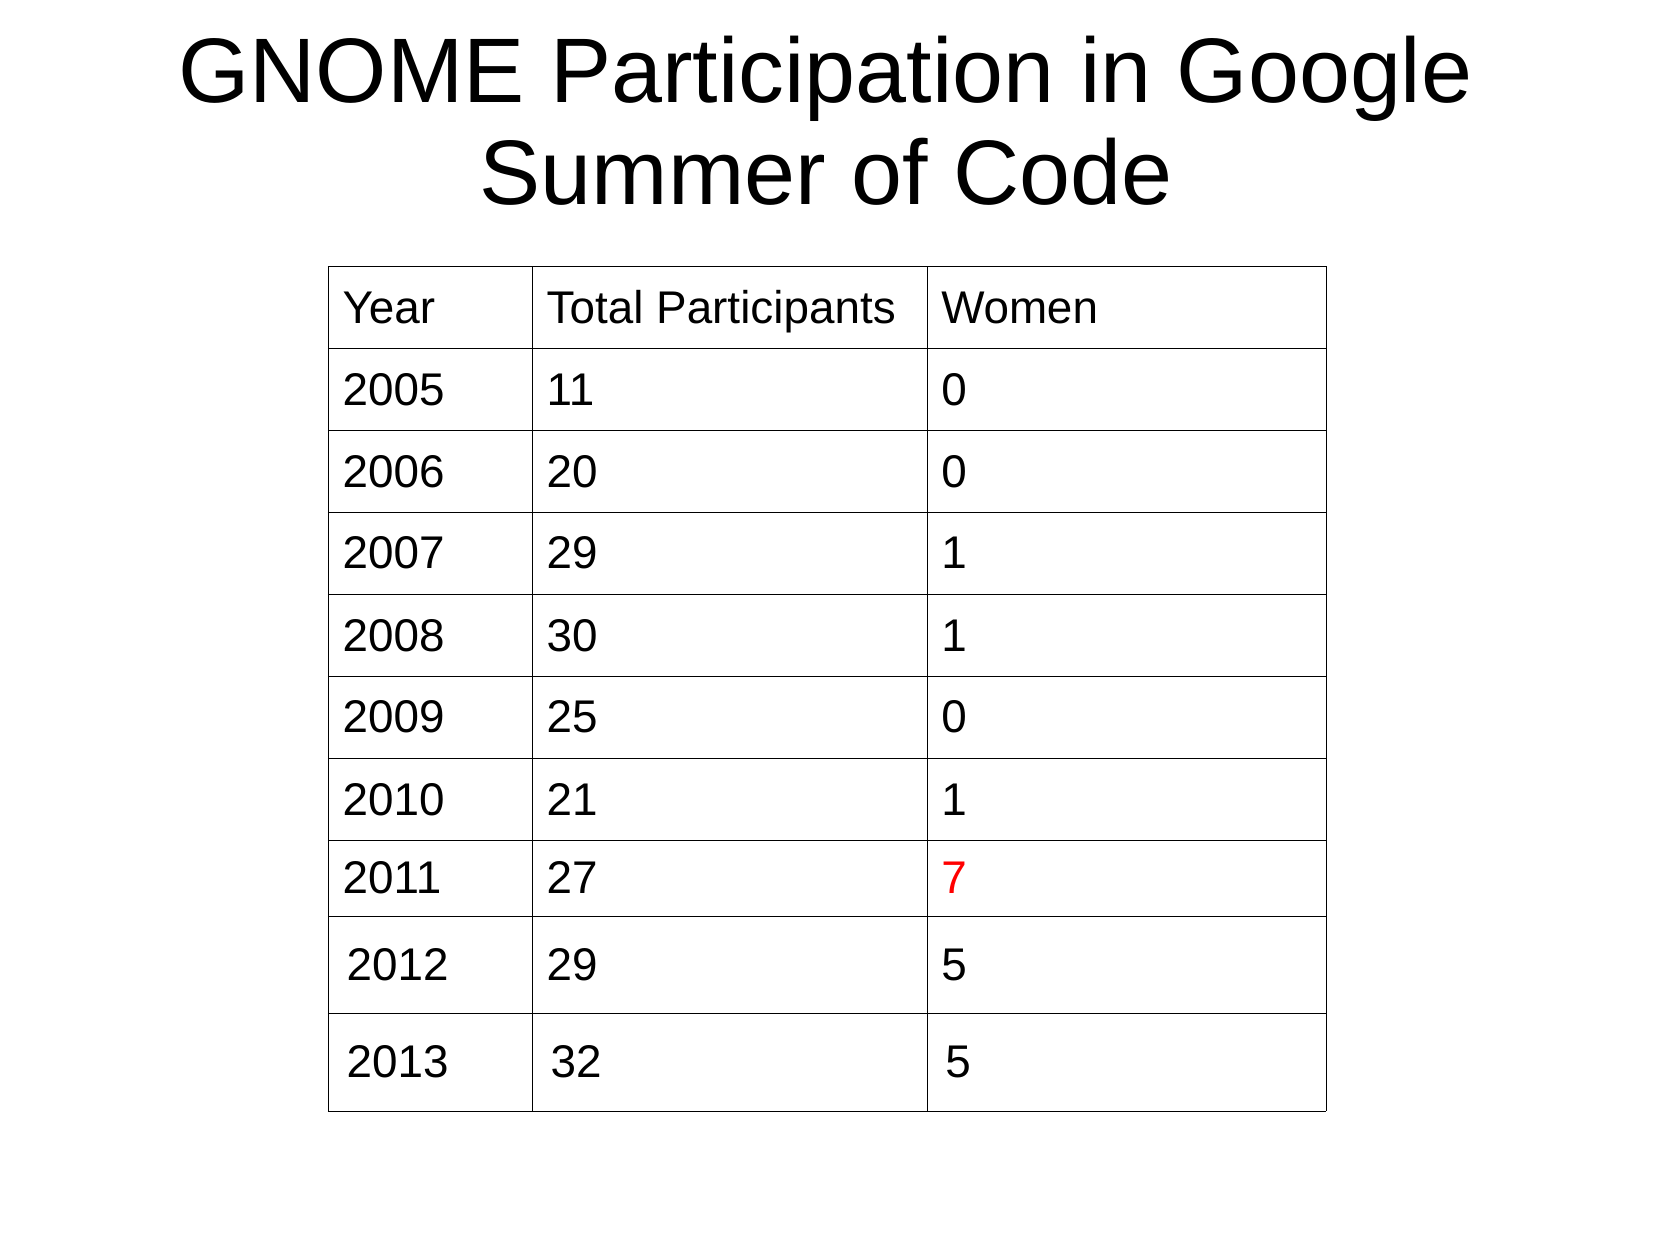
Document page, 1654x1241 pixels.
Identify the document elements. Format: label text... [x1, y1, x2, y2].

table_cell 0 [928, 677, 1326, 758]
table_cell 2013 [329, 1014, 532, 1111]
table_cell 21 [533, 759, 927, 840]
table_cell 2010 [329, 759, 532, 840]
title GNOME Participation in Google Summer of Code [82, 18, 1571, 226]
table_cell 11 [533, 349, 927, 430]
table_cell 29 [533, 917, 927, 1013]
table_cell 5 [928, 1014, 1326, 1111]
table_cell 5 [928, 917, 1326, 1013]
table_cell 2008 [329, 595, 532, 676]
table_cell 2006 [329, 431, 532, 512]
table_cell 0 [928, 349, 1326, 430]
table_cell 2009 [329, 677, 532, 758]
table_cell 2012 [329, 917, 532, 1013]
table_cell 1 [928, 513, 1326, 594]
table_cell 0 [928, 431, 1326, 512]
table_cell 1 [928, 759, 1326, 840]
table_cell 1 [928, 595, 1326, 676]
table_cell 2011 [329, 841, 532, 916]
table_cell 30 [533, 595, 927, 676]
table_cell 7 [928, 841, 1326, 916]
table_header Year [329, 267, 532, 348]
table_header Women [928, 267, 1326, 348]
table_cell 27 [533, 841, 927, 916]
table_cell 2007 [329, 513, 532, 594]
table_cell 32 [533, 1014, 927, 1111]
table_cell 2005 [329, 349, 532, 430]
table_header Total Participants [533, 267, 927, 348]
table_cell 25 [533, 677, 927, 758]
table_cell 20 [533, 431, 927, 512]
table_cell 29 [533, 513, 927, 594]
